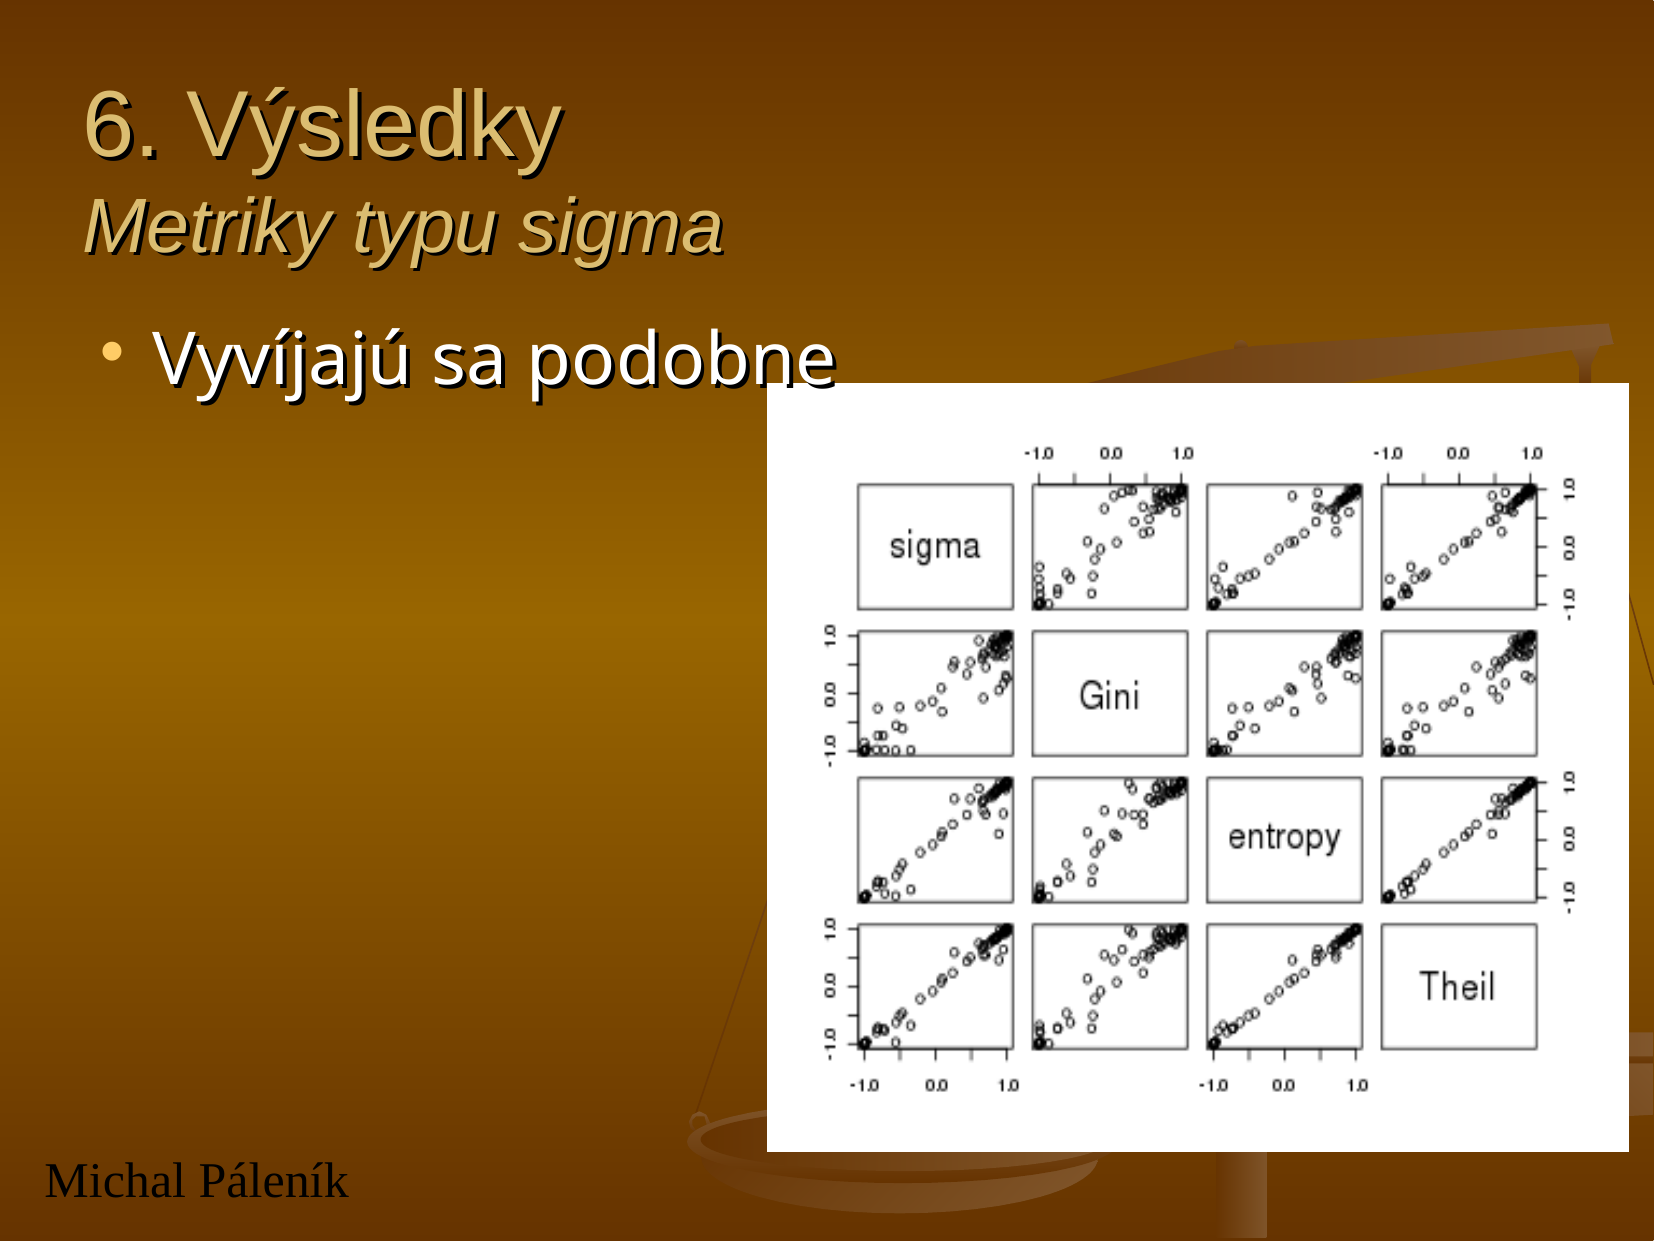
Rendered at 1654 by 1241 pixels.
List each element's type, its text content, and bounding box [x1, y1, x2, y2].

list Vyvíjajú sa podobne [82, 289, 1572, 1095]
title 6. Výsledky Metriky typu sigma [82, 39, 1572, 268]
picture [767, 383, 1629, 1152]
